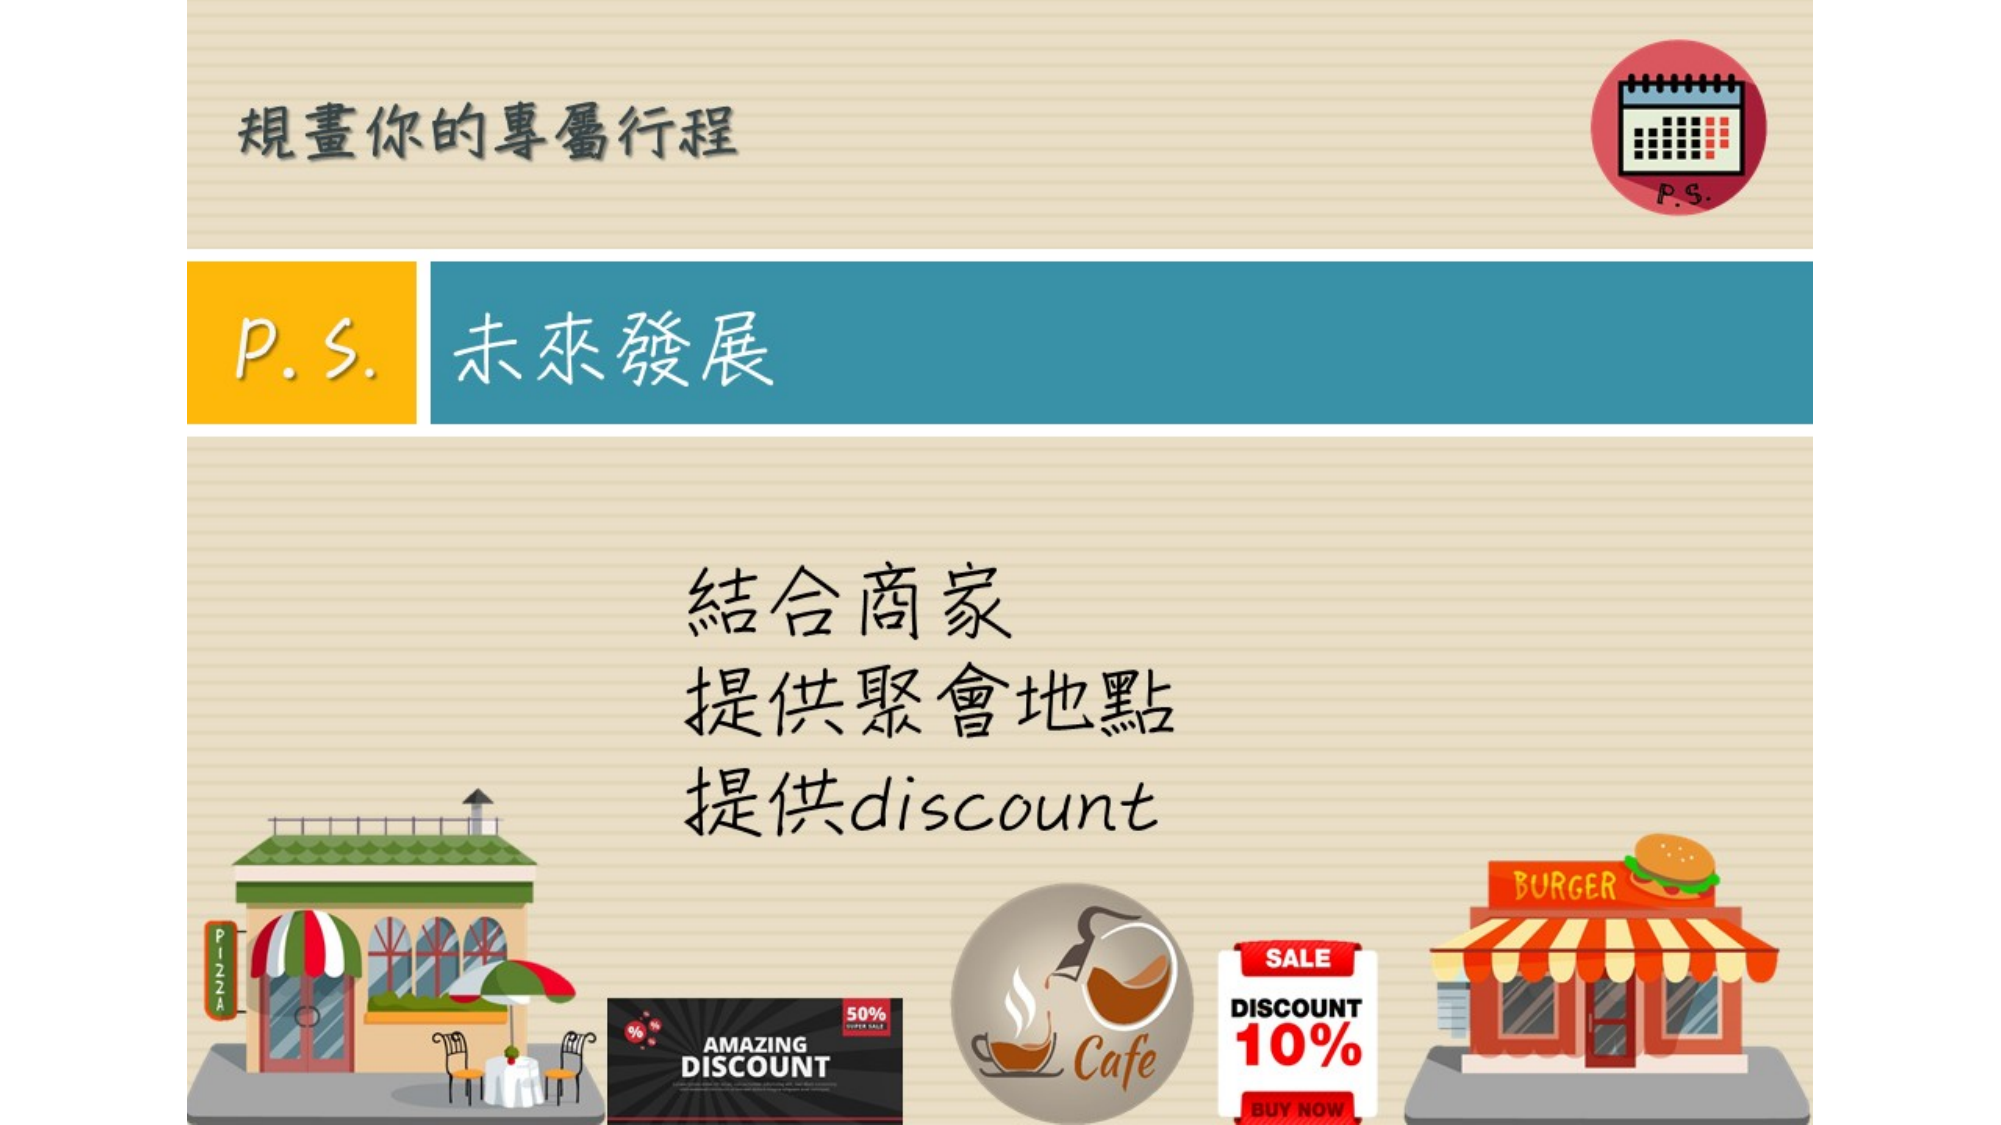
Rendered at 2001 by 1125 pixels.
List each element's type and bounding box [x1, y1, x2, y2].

picture [187, 0, 1813, 1125]
